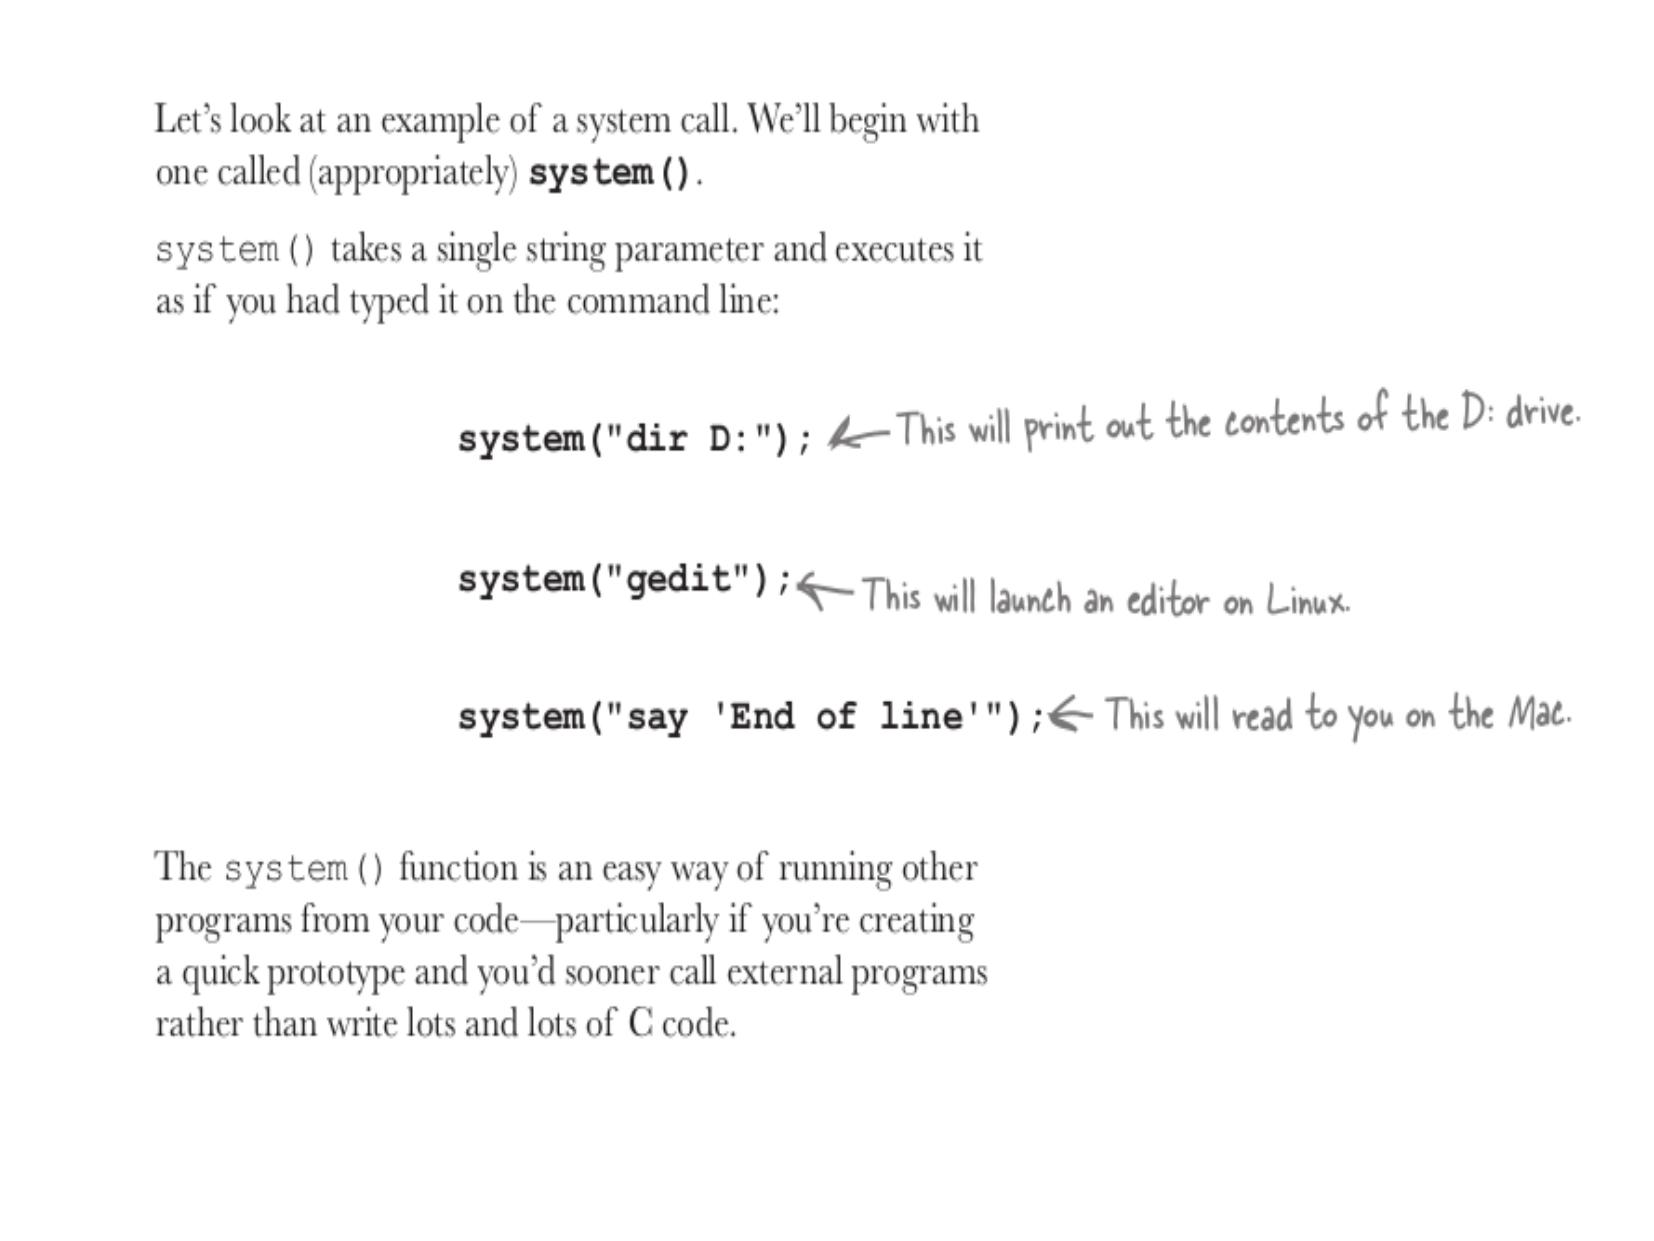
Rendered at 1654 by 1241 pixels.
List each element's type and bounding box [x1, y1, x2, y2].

picture [106, 58, 1607, 1111]
